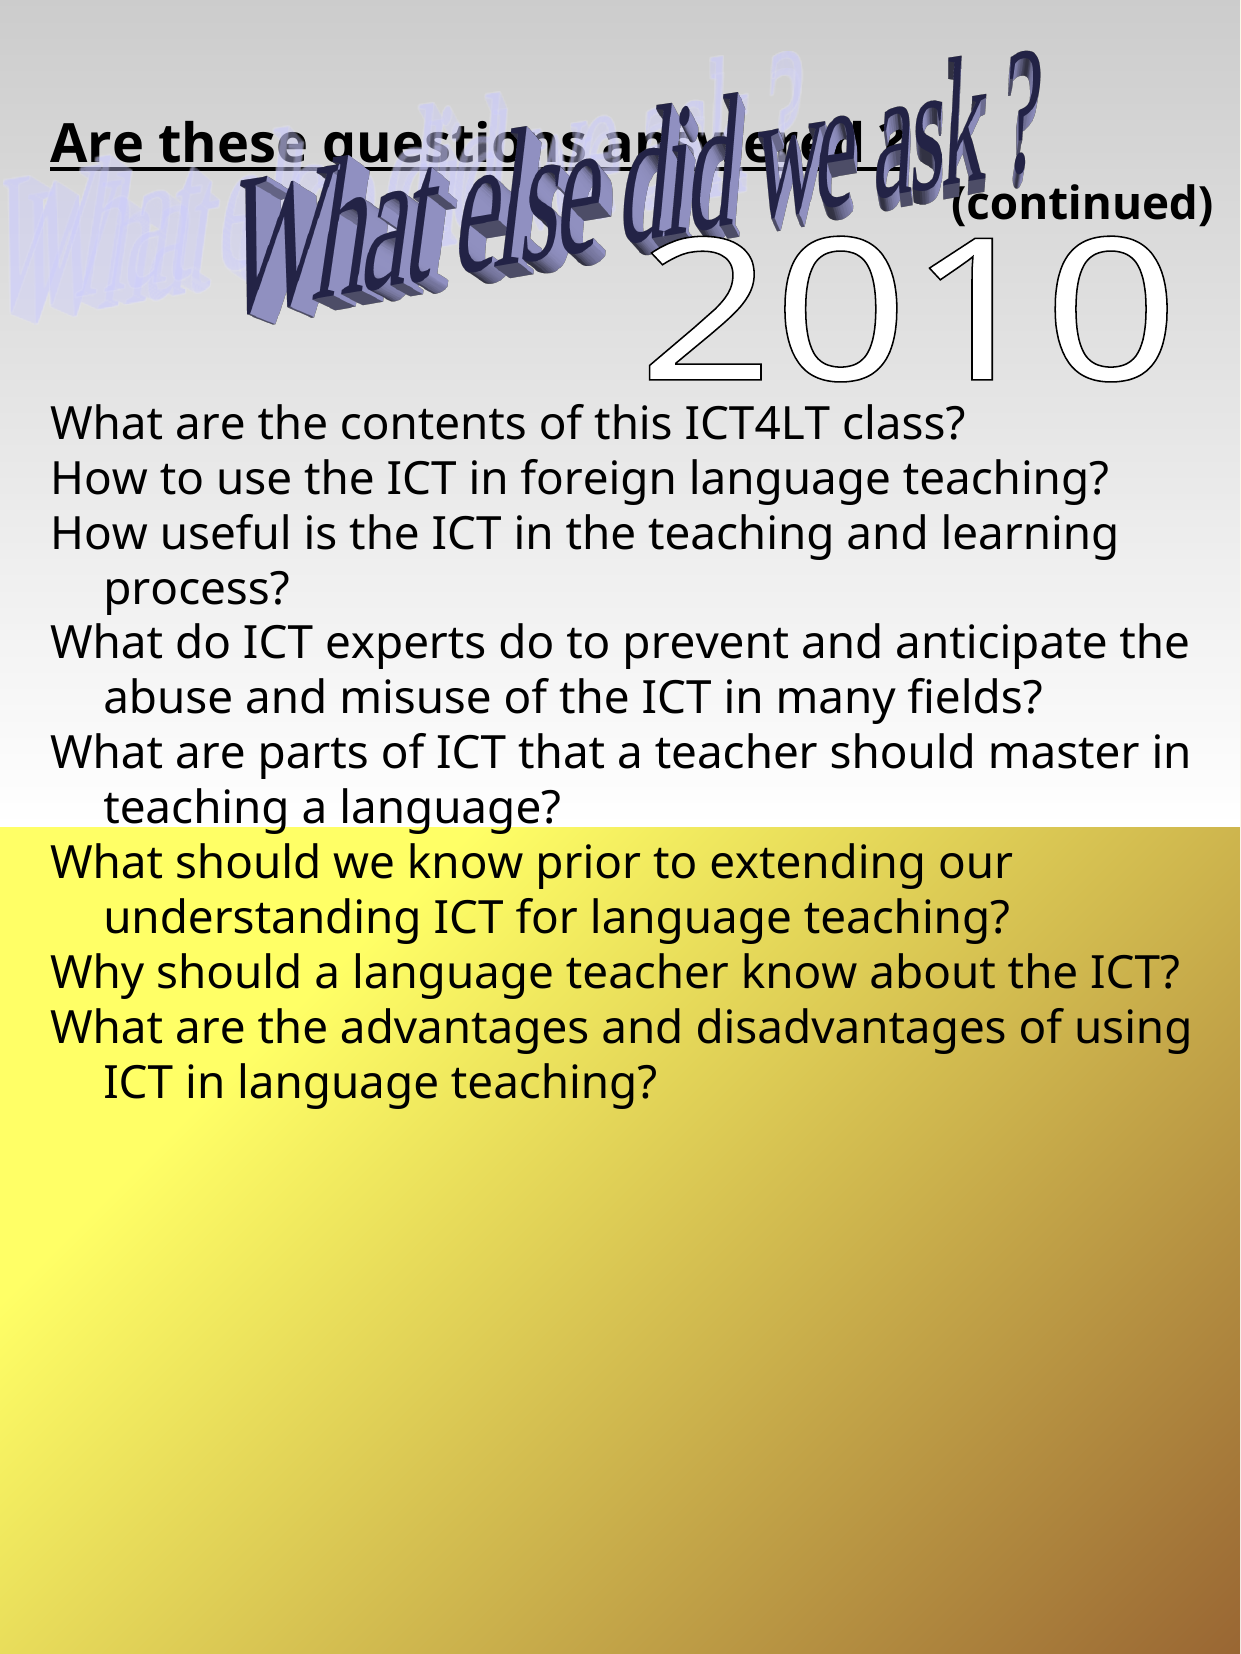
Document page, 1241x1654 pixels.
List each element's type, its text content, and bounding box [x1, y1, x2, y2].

text_box 2010 [929, 238, 993, 380]
text_box 2010 [784, 236, 897, 382]
text_box 2010 [1055, 236, 1168, 382]
text_box 2010 [649, 236, 761, 380]
text_box Are these questions answered ? (continued) What are the contents of this ICT4LT class? How to use the ICT in foreign language teaching? How useful is the ICT in the teaching and learning process? What do ICT experts do to prevent and anticipate the abuse and misuse of the ICT in many fields? What are parts of ICT that a teacher should master in teaching a language? What should we know prior to extending our understanding ICT for language teaching? Why should a language teacher know about the ICT? What are the advantages and disadvantages of using ICT in language teaching? [17, 101, 1229, 1446]
